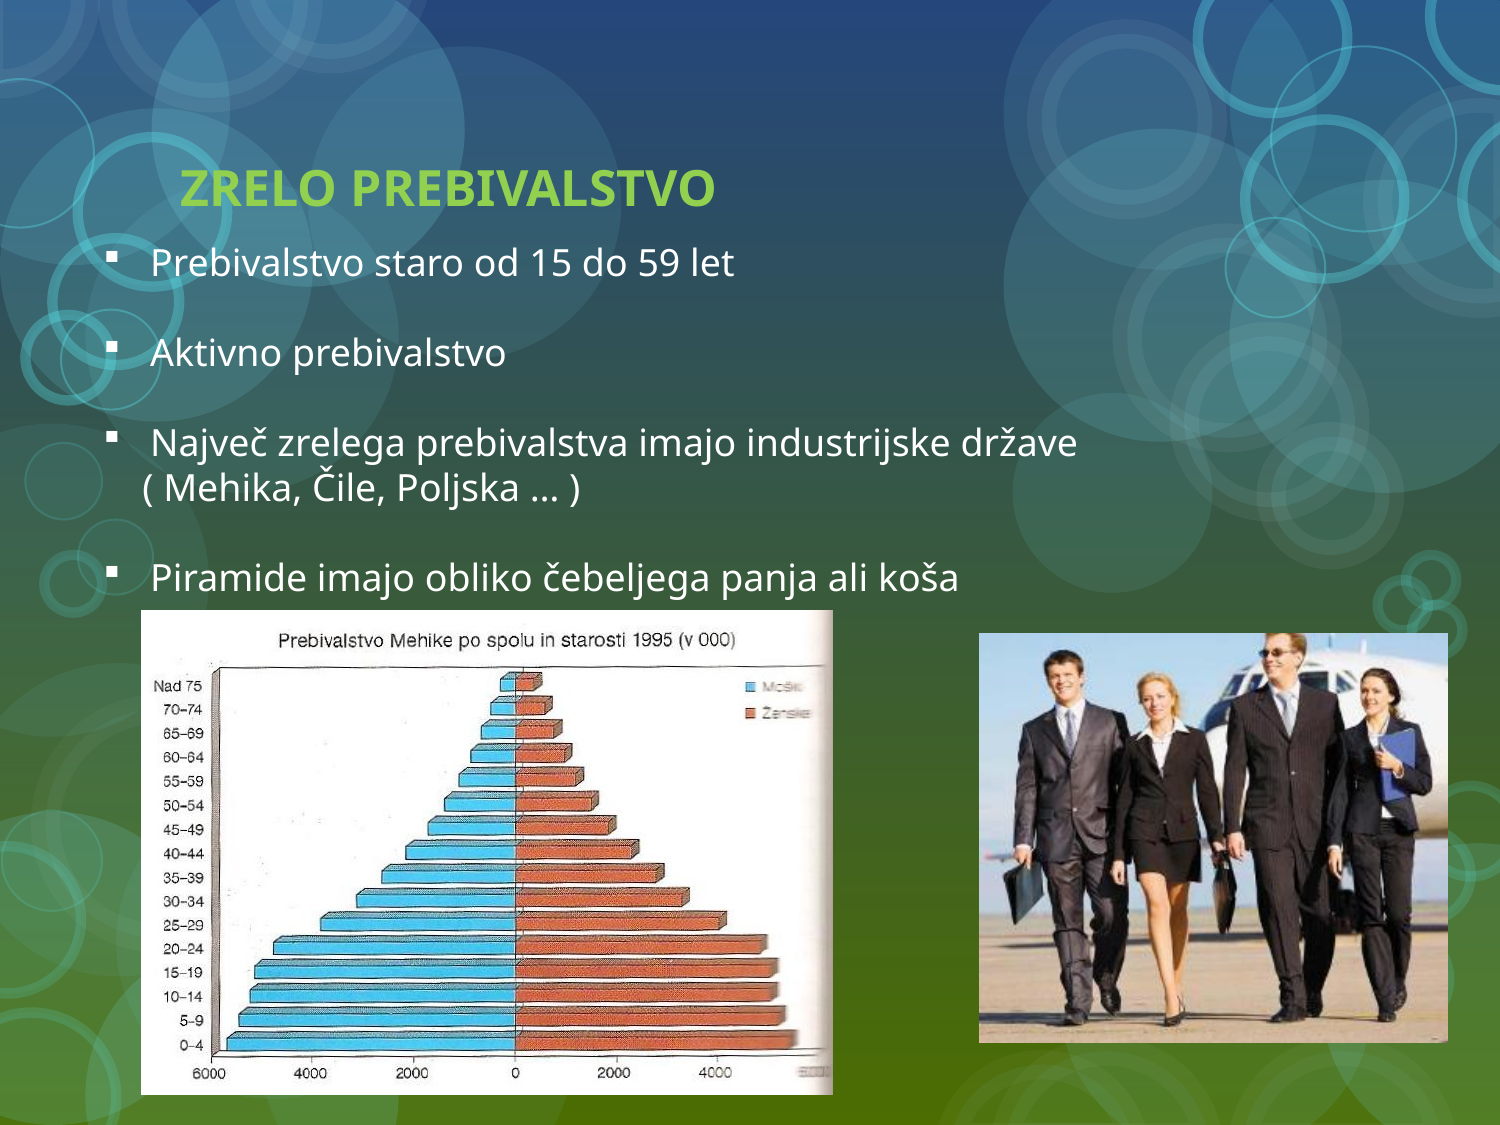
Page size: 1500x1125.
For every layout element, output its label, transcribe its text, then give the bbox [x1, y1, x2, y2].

picture [141, 610, 833, 1095]
text_box Prebivalstvo staro od 15 do 59 let Aktivno prebivalstvo Največ zrelega prebivalstva imajo industrijske države ( Mehika, Čile, Poljska … ) Piramide imajo obliko čebeljega panja ali koša [88, 231, 1258, 607]
title ZRELO PREBIVALSTVO [165, 110, 1335, 263]
picture [979, 633, 1448, 1043]
